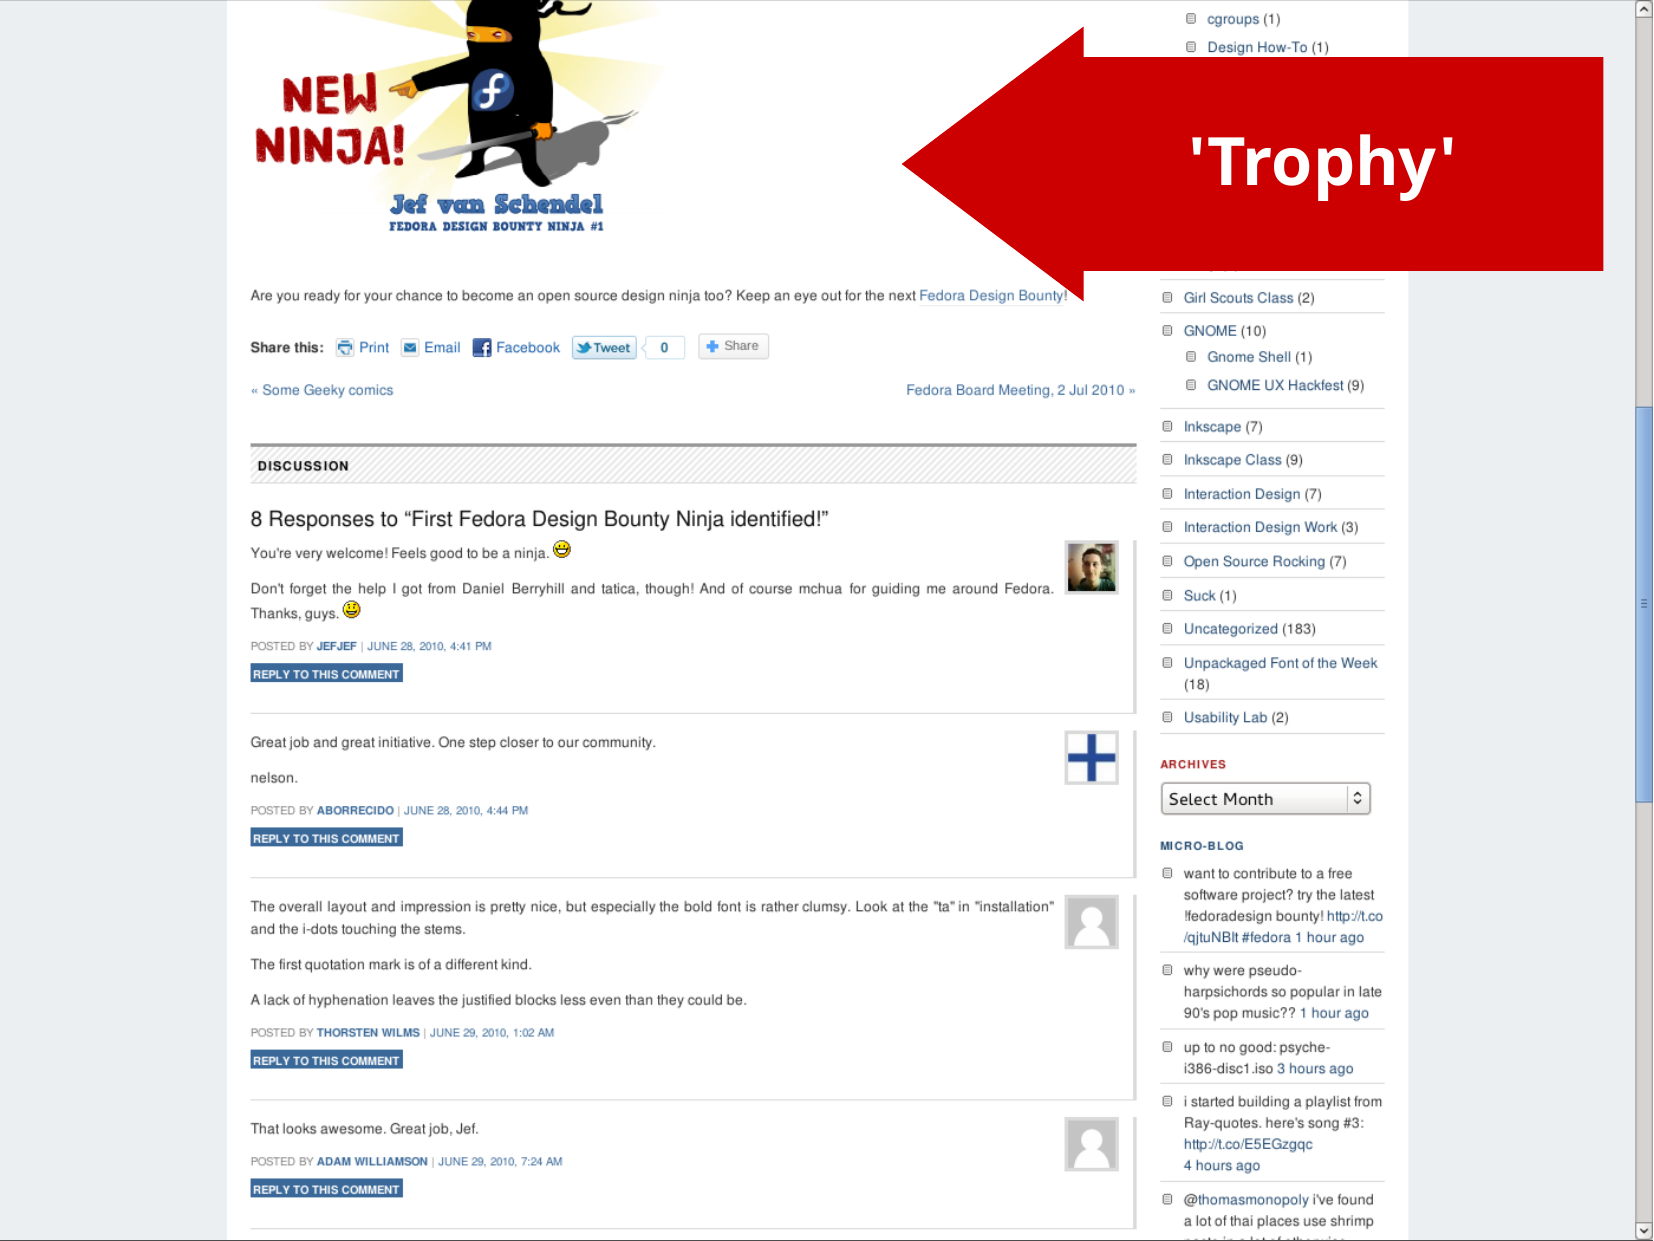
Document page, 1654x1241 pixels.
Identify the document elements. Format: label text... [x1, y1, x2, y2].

text_box 'Trophy' [901, 26, 1604, 302]
picture [0, 0, 1653, 1240]
